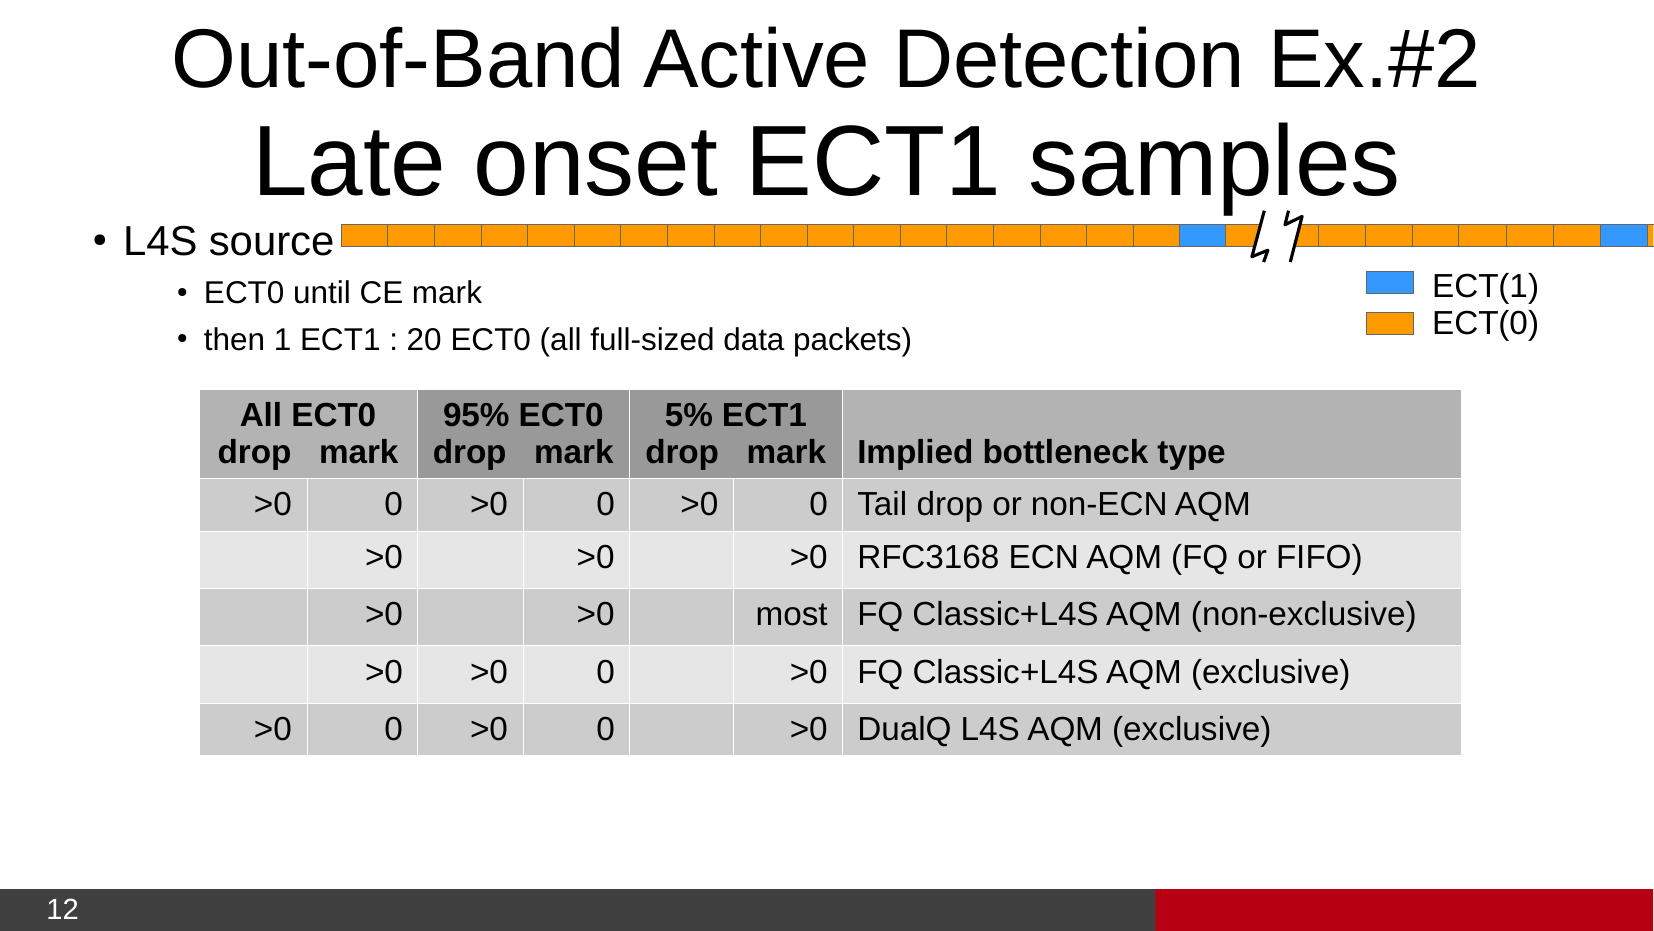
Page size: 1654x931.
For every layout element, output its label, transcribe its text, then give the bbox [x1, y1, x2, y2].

table_cell >0 [418, 646, 523, 703]
table_cell >0 [200, 479, 307, 531]
table_cell >0 [630, 479, 733, 531]
table_cell [418, 589, 523, 645]
text_box [1297, 224, 1654, 247]
text_box [341, 224, 1258, 247]
title Out-of-Band Active Detection Ex.#2 Late onset ECT1 samples [82, 12, 1571, 218]
table_cell 0 [524, 646, 629, 703]
table_cell >0 [524, 532, 629, 588]
table_header Implied bottleneck type [843, 390, 1461, 478]
table_cell >0 [308, 589, 417, 645]
table_cell Tail drop or non-ECN AQM [843, 479, 1461, 531]
table_cell RFC3168 ECN AQM (FQ or FIFO) [843, 532, 1461, 588]
table_cell 0 [308, 704, 417, 755]
table_cell DualQ L4S AQM (exclusive) [843, 704, 1461, 755]
table_cell [630, 532, 733, 588]
table_cell >0 [524, 589, 629, 645]
table_cell [630, 704, 733, 755]
table_cell >0 [734, 646, 842, 703]
table_cell >0 [734, 532, 842, 588]
table_cell >0 [418, 704, 523, 755]
table_cell 0 [524, 479, 629, 531]
list L4S source ECT0 until CE mark then 1 ECT1 : 20 ECT0 (all full-sized data packets) [82, 217, 1208, 360]
table_cell >0 [308, 646, 417, 703]
table_cell 0 [734, 479, 842, 531]
table_cell 0 [308, 479, 417, 531]
table_cell 0 [524, 704, 629, 755]
table_header All ECT0 drop mark [200, 390, 417, 478]
text_box [1366, 312, 1414, 335]
text_box [1366, 271, 1414, 294]
table_cell FQ Classic+L4S AQM (exclusive) [843, 646, 1461, 703]
table_cell >0 [200, 704, 307, 755]
table_header 5% ECT1 drop mark [630, 390, 842, 478]
table_cell FQ Classic+L4S AQM (non-exclusive) [843, 589, 1461, 645]
table_cell >0 [308, 532, 417, 588]
table_cell most [734, 589, 842, 645]
text_box [1255, 210, 1299, 263]
text_box ECT(1) ECT(0) [1417, 259, 1554, 349]
table_cell >0 [734, 704, 842, 755]
table_cell [630, 589, 733, 645]
table_cell [418, 532, 523, 588]
table_header 95% ECT0 drop mark [418, 390, 629, 478]
table_cell [200, 589, 307, 645]
table_cell >0 [418, 479, 523, 531]
table_cell [200, 646, 307, 703]
table_cell [200, 532, 307, 588]
table_cell [630, 646, 733, 703]
